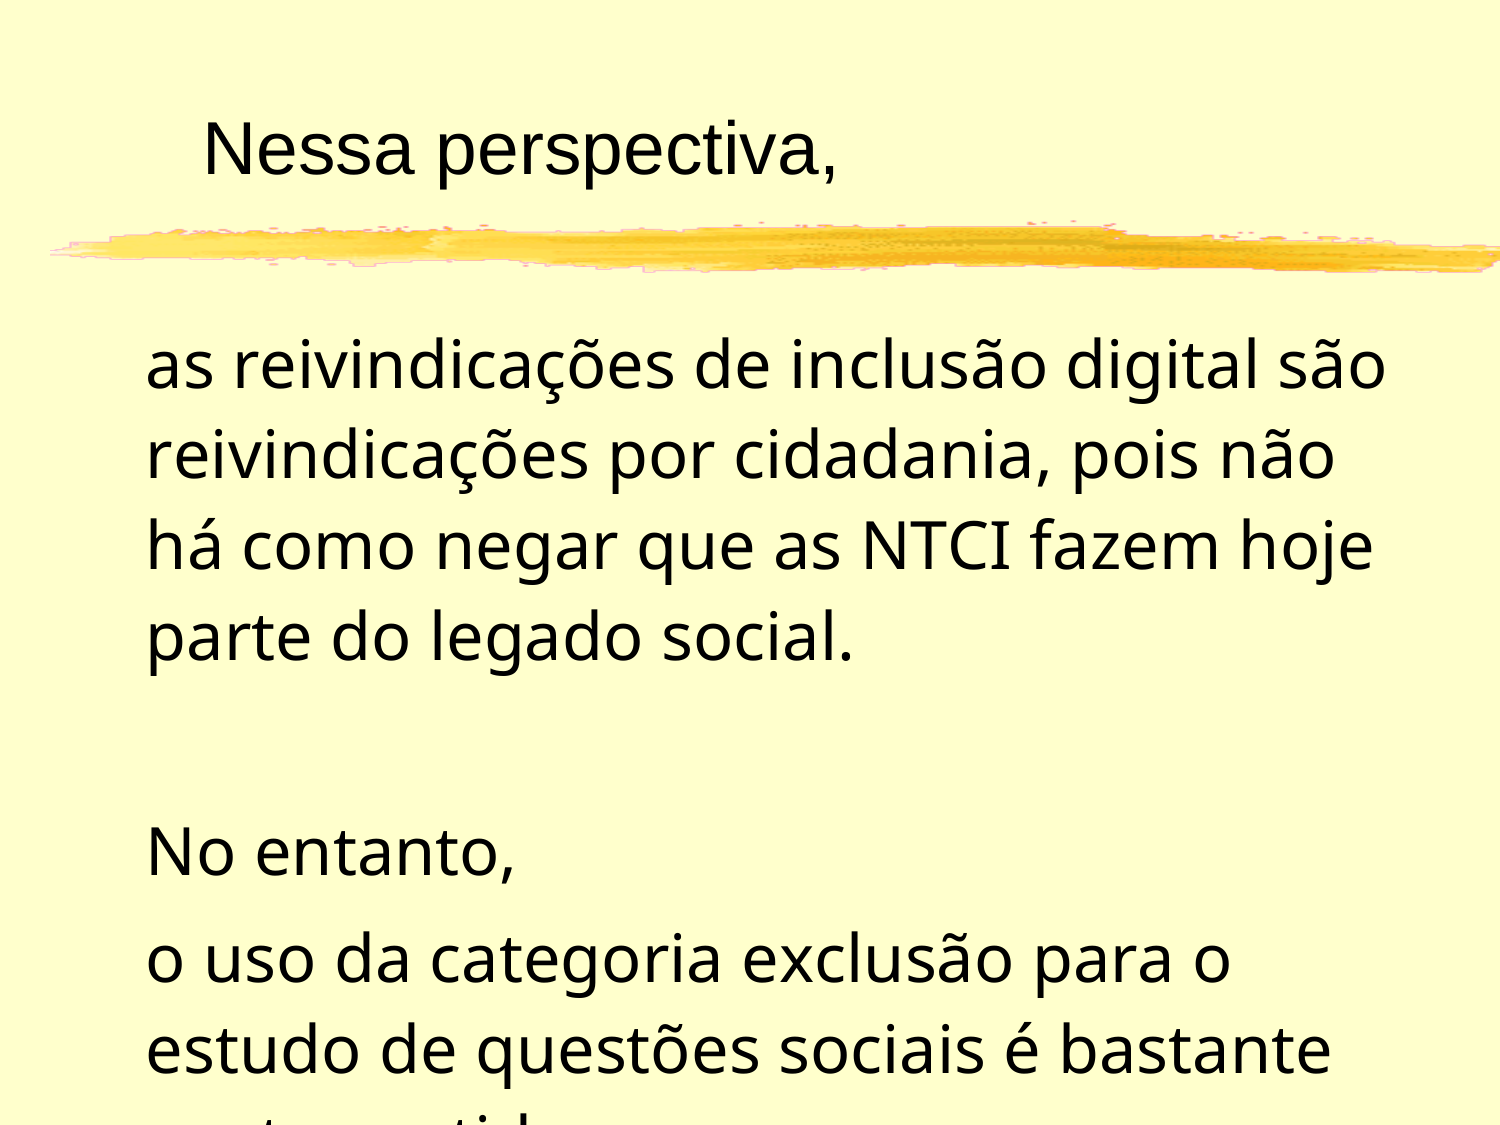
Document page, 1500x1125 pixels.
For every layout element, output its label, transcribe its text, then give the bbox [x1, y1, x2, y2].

title Nessa perspectiva, [37, 92, 1500, 289]
list as reivindicações de inclusão digital são reivindicações por cidadania, pois não há como negar que as NTCI fazem hoje parte do legado social. No entanto, o uso da categoria exclusão para o estudo de questões sociais é bastante controvertido. [74, 309, 1417, 1095]
